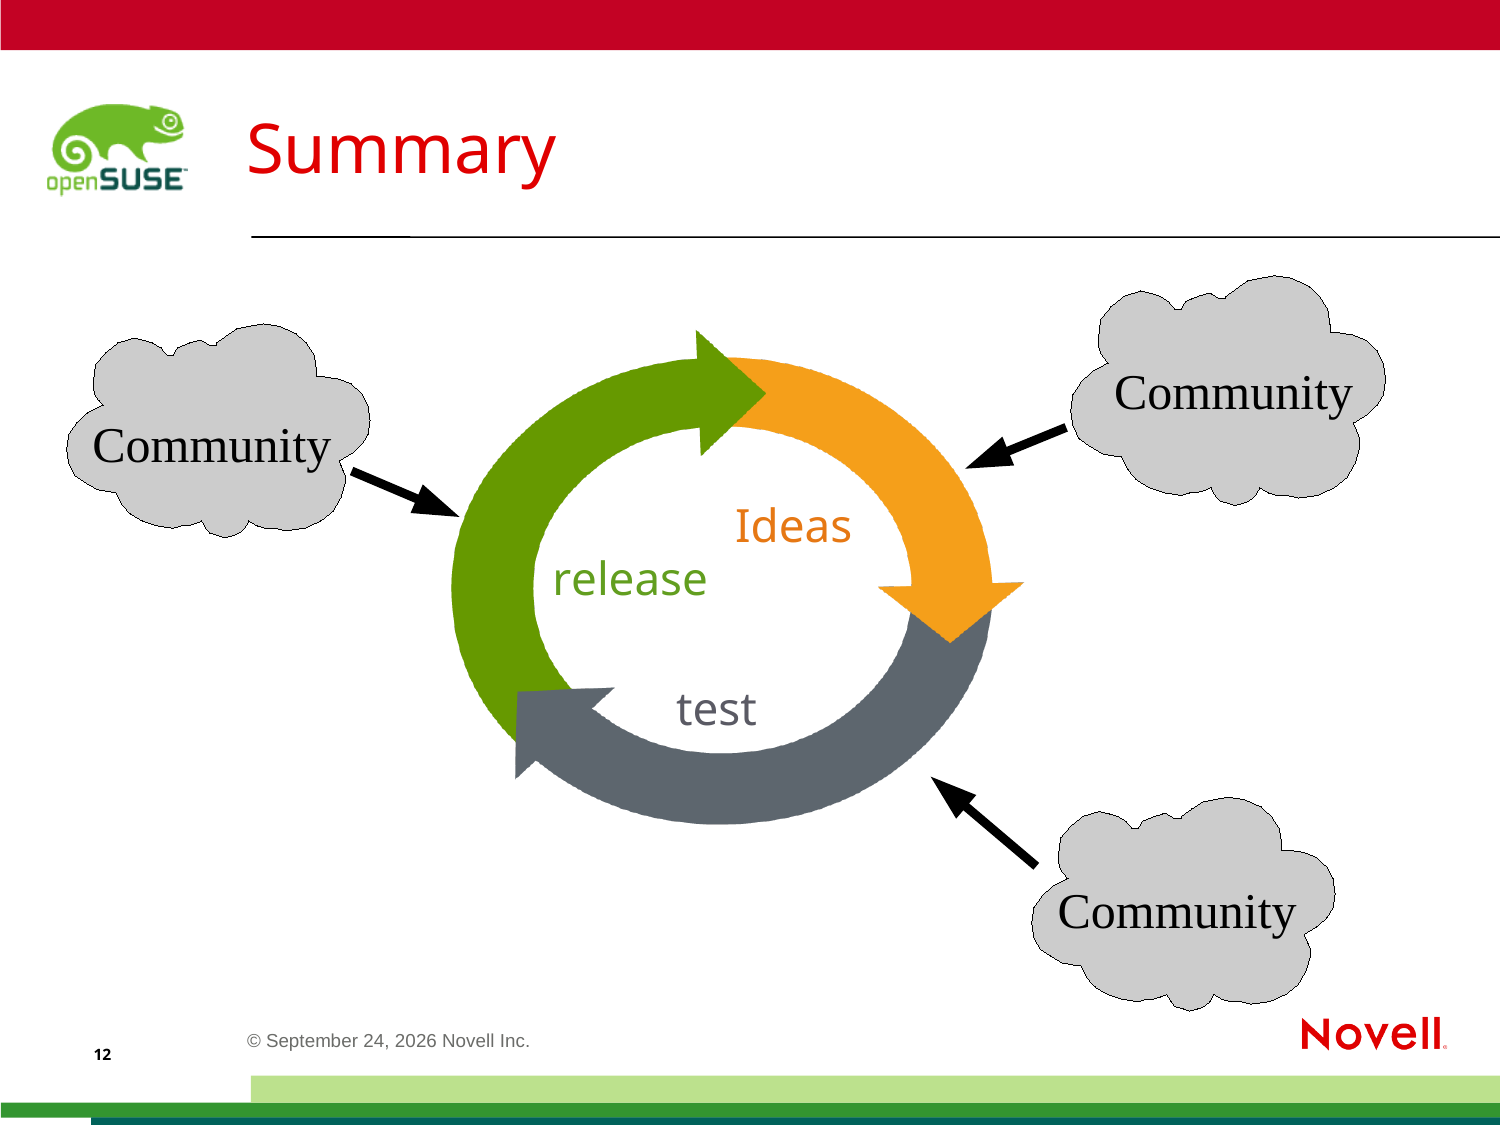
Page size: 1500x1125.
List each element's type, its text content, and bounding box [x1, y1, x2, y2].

title release [552, 529, 750, 630]
text_box [1070, 275, 1386, 506]
title Summary [246, 60, 1409, 239]
title Ideas [735, 475, 883, 577]
text_box [1058, 797, 1336, 931]
text_box Community [92, 415, 346, 471]
picture [450, 328, 1025, 825]
text_box Community [1114, 362, 1368, 418]
picture [47, 104, 188, 197]
title test [676, 659, 824, 760]
text_box Community [1057, 881, 1311, 938]
text_box [66, 323, 371, 538]
text_box [1031, 883, 1311, 1012]
picture [1295, 1011, 1453, 1056]
